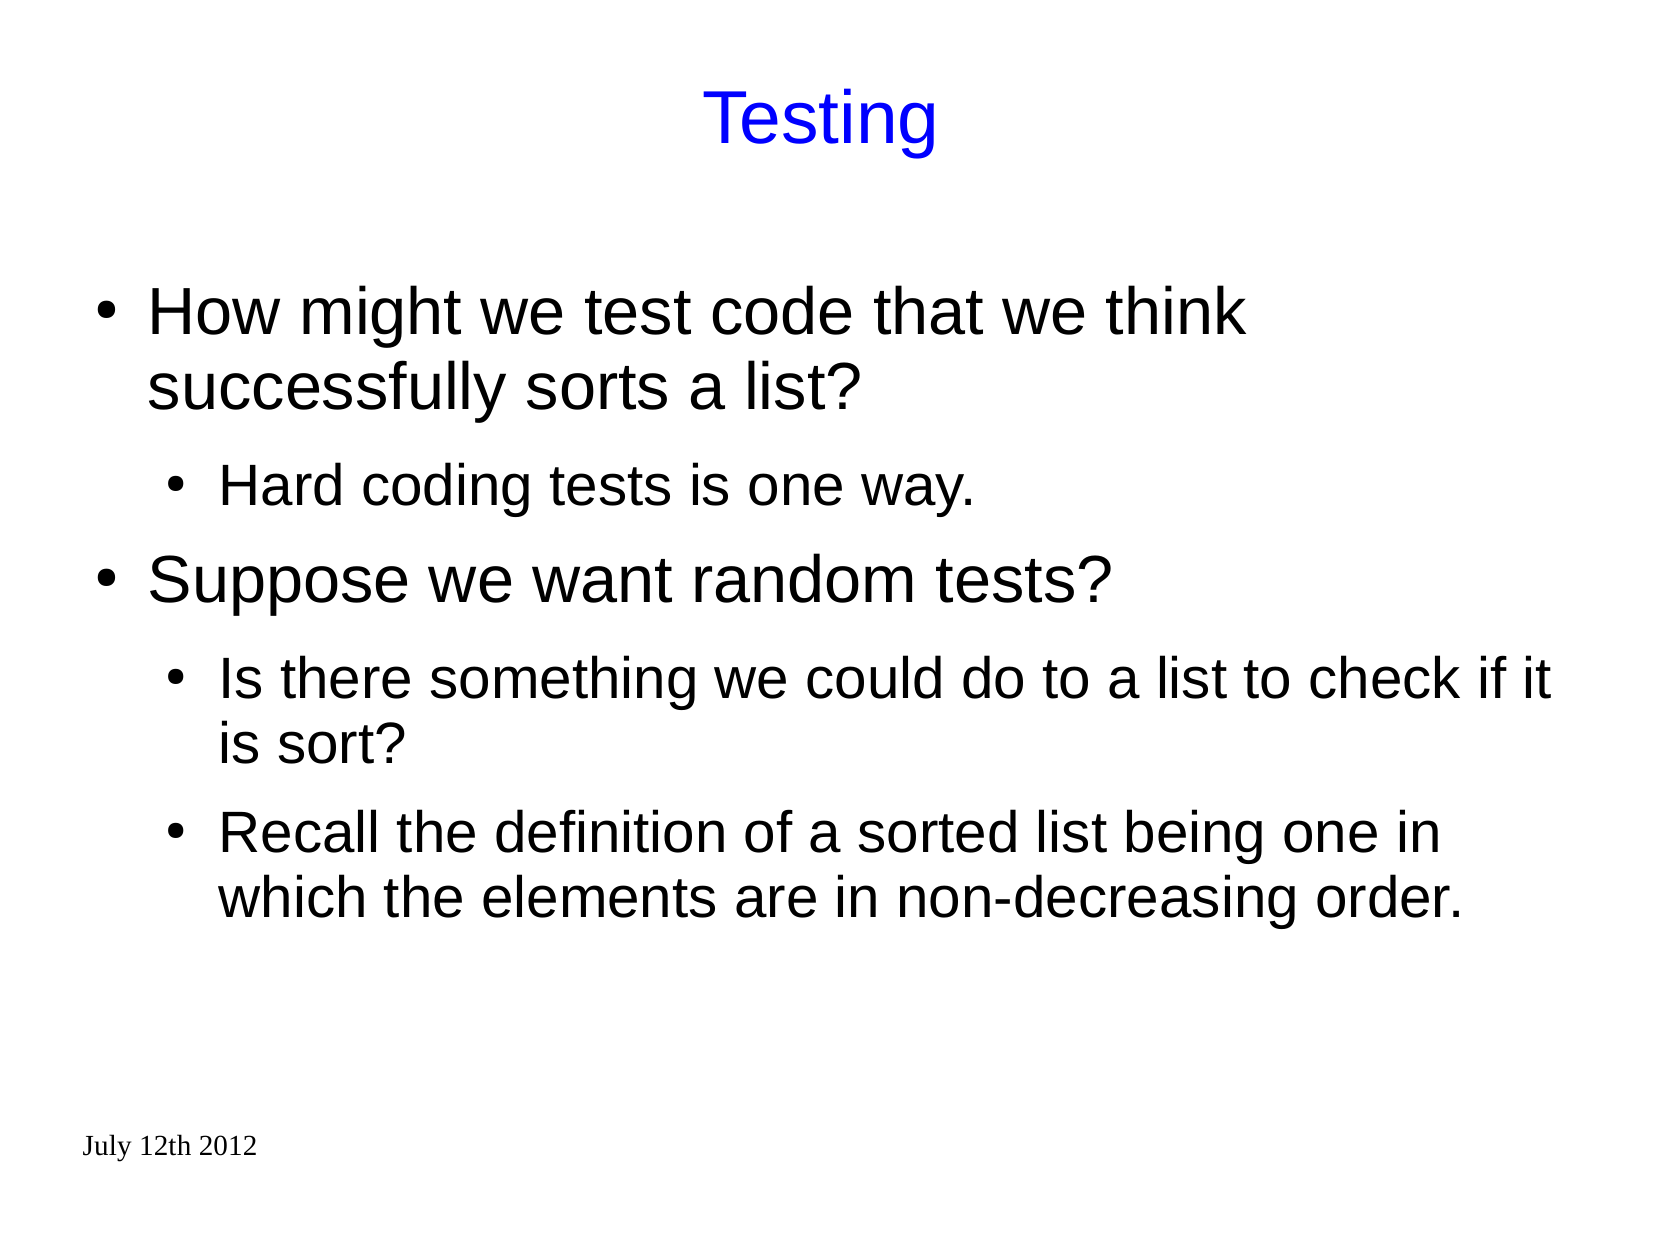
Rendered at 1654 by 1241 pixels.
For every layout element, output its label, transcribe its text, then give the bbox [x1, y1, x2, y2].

title Testing [76, 58, 1565, 178]
list How might we test code that we think successfully sorts a list? Hard coding tests is one way. Suppose we want random tests? Is there something we could do to a list to check if it is sort? Recall the definition of a sorted list being one in which the elements are in non-decreasing order. [76, 274, 1565, 1093]
